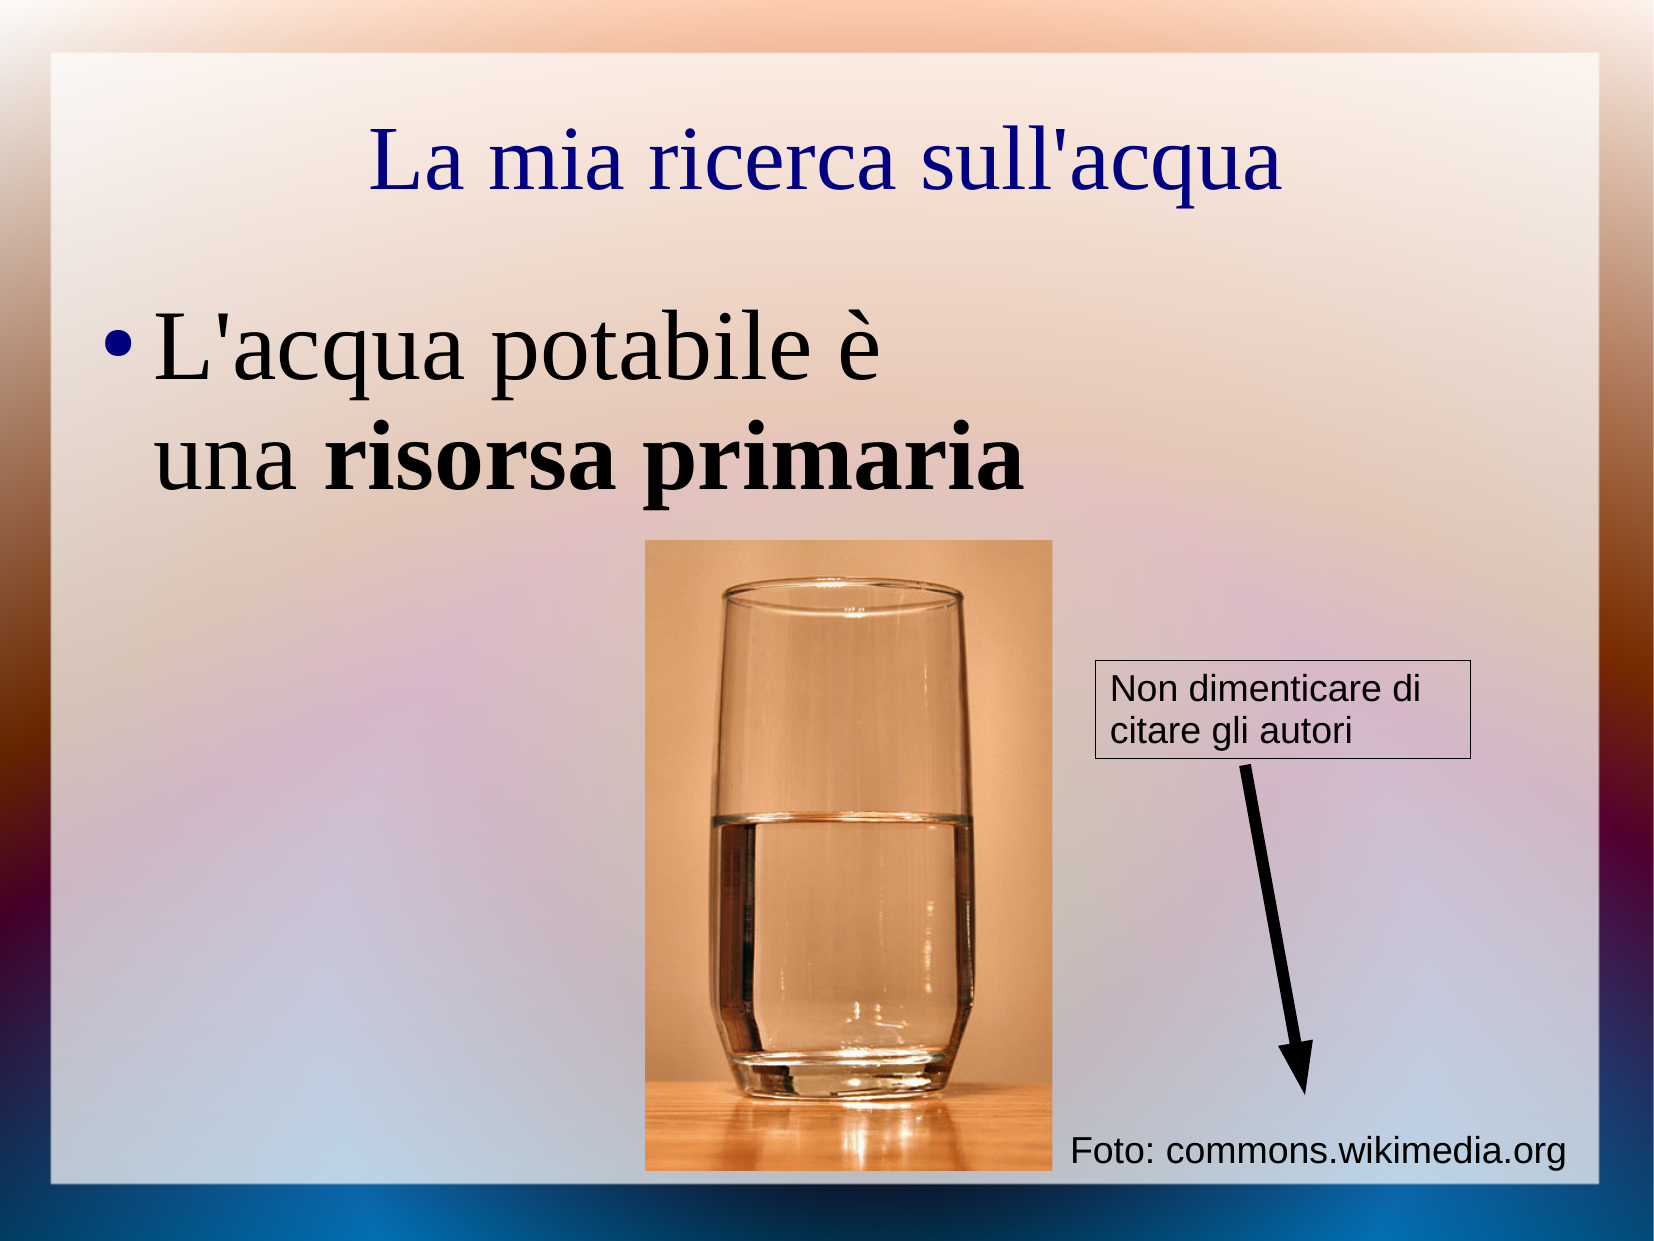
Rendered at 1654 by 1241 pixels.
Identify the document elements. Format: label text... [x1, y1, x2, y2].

list L'acqua potabile è una risorsa primaria [82, 290, 1051, 1010]
picture [0, 0, 1654, 1241]
text_box Non dimenticare di citare gli autori [1095, 660, 1471, 759]
text_box Foto: commons.wikimedia.org [1055, 1121, 1626, 1221]
title La mia ricerca sull'acqua [82, 55, 1571, 263]
